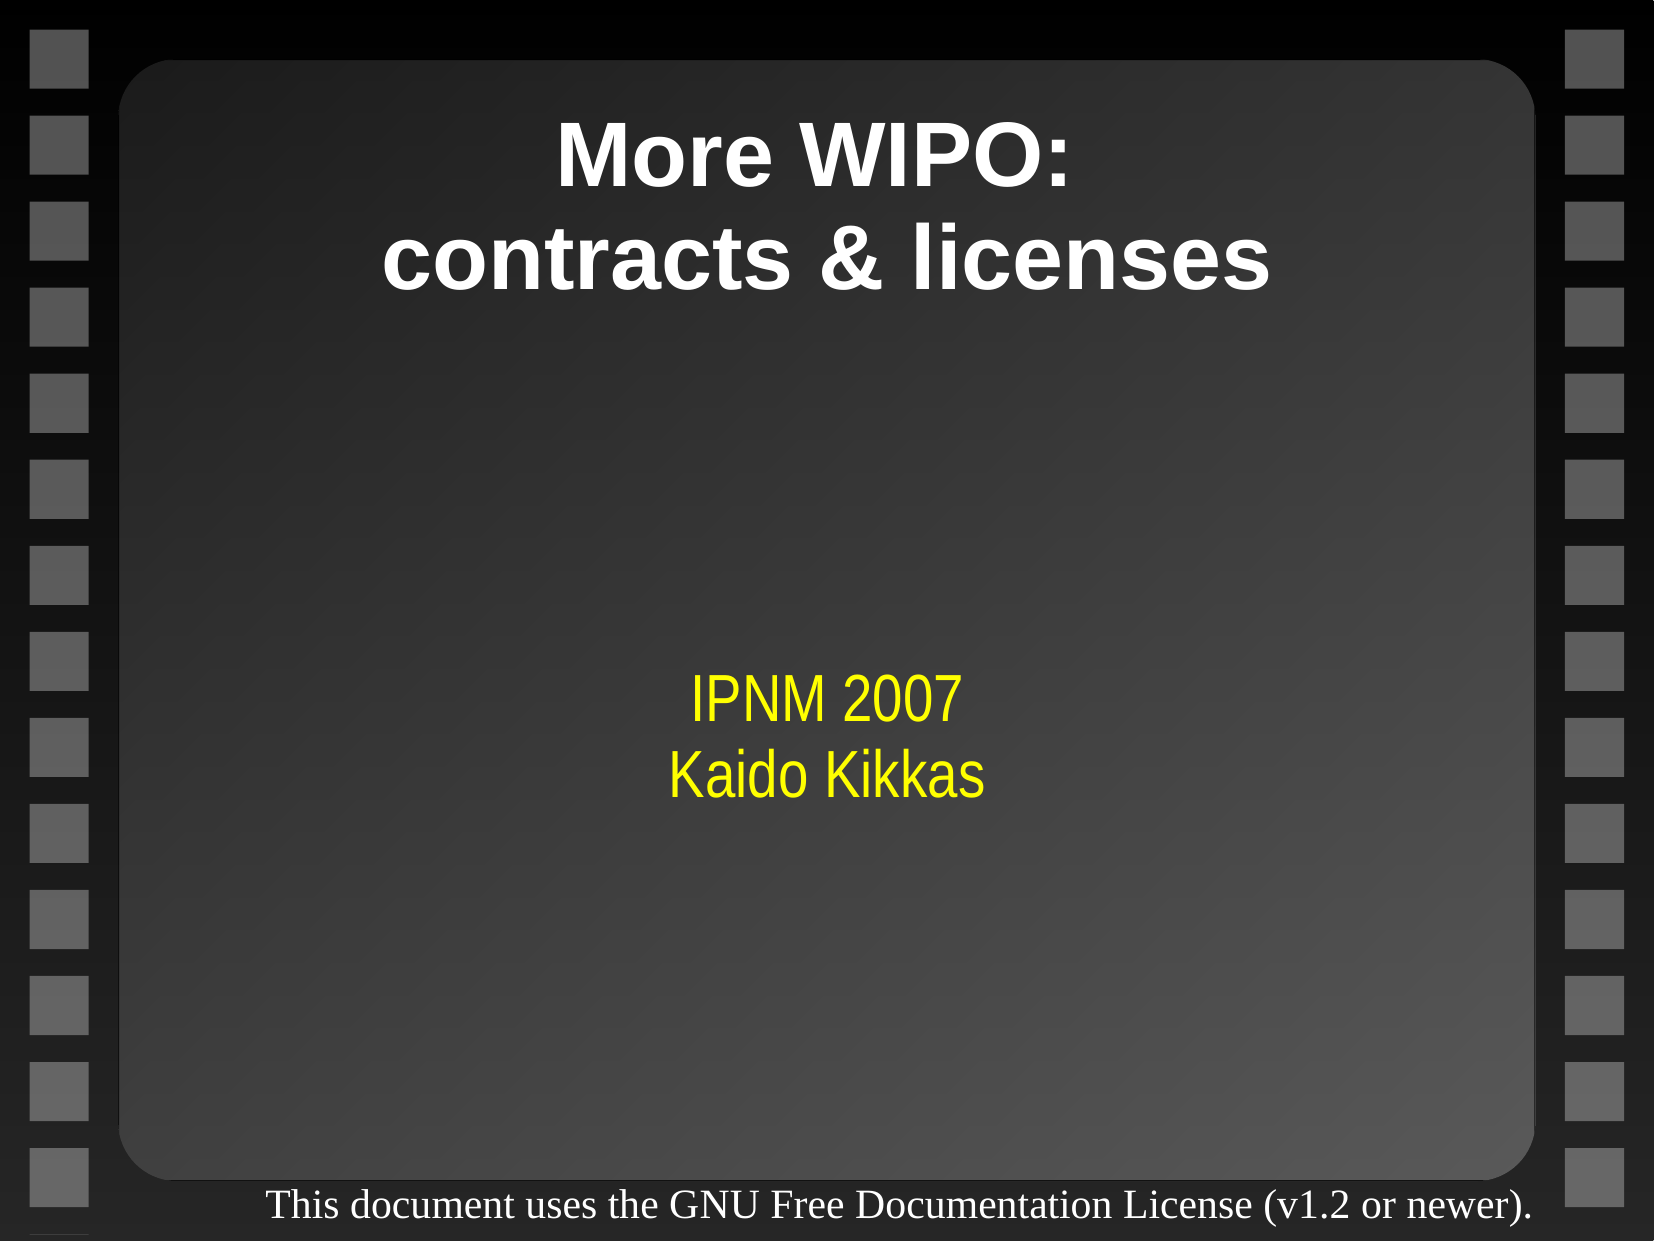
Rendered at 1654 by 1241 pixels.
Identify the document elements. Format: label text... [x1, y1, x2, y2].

text_box This document uses the GNU Free Documentation License (v1.2 or newer). [265, 1181, 1536, 1228]
subtitle IPNM 2007 Kaido Kikkas [121, 344, 1534, 1127]
title More WIPO: contracts & licenses [121, 102, 1534, 311]
